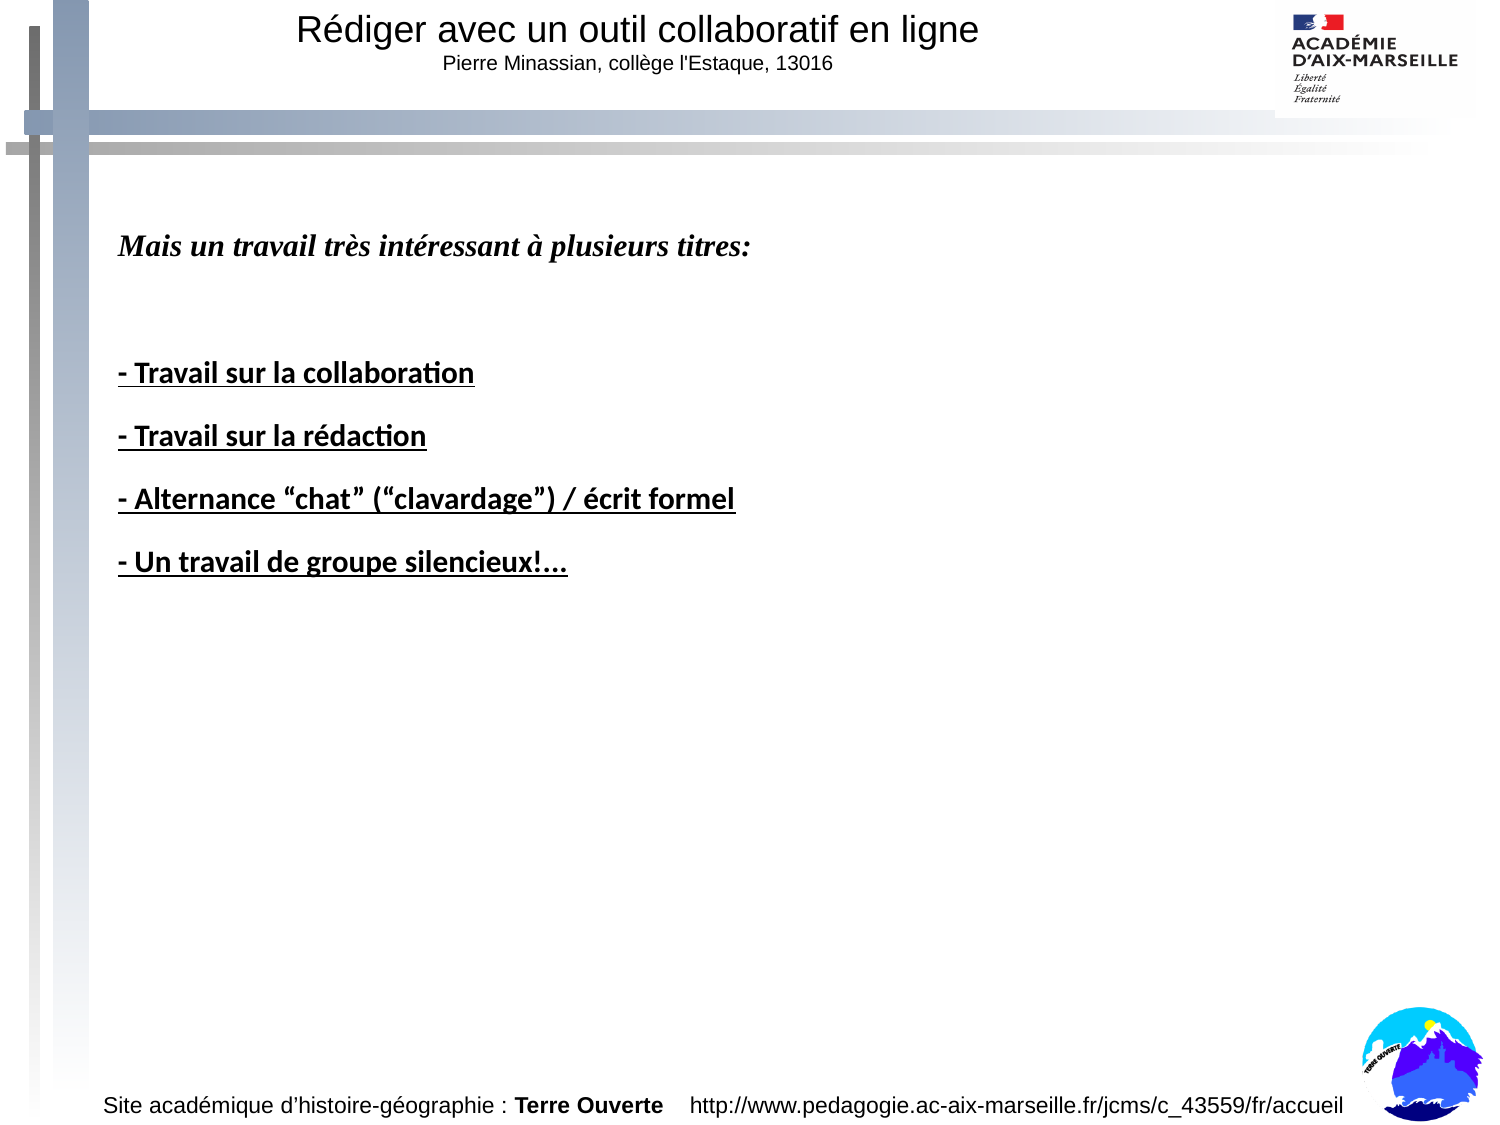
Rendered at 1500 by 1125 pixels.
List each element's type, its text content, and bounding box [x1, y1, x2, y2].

list Mais un travail très intéressant à plusieurs titres: - Travail sur la collaboration - Travail sur la rédaction - Alternance “chat” (“clavardage”) / écrit formel - Un travail de groupe silencieux!... [103, 222, 1397, 981]
picture [1275, 0, 1476, 118]
picture [1360, 1006, 1484, 1122]
text_box Site académique d’histoire-géographie : Terre Ouverte http://www.pedagogie.ac-aix-marseille.fr/jcms/c_43559/fr/accueil [88, 1083, 1361, 1125]
text_box [5, 0, 1454, 1121]
text_box Rédiger avec un outil collaboratif en ligne Pierre Minassian, collège l'Estaque, 13016 [88, 0, 1188, 83]
